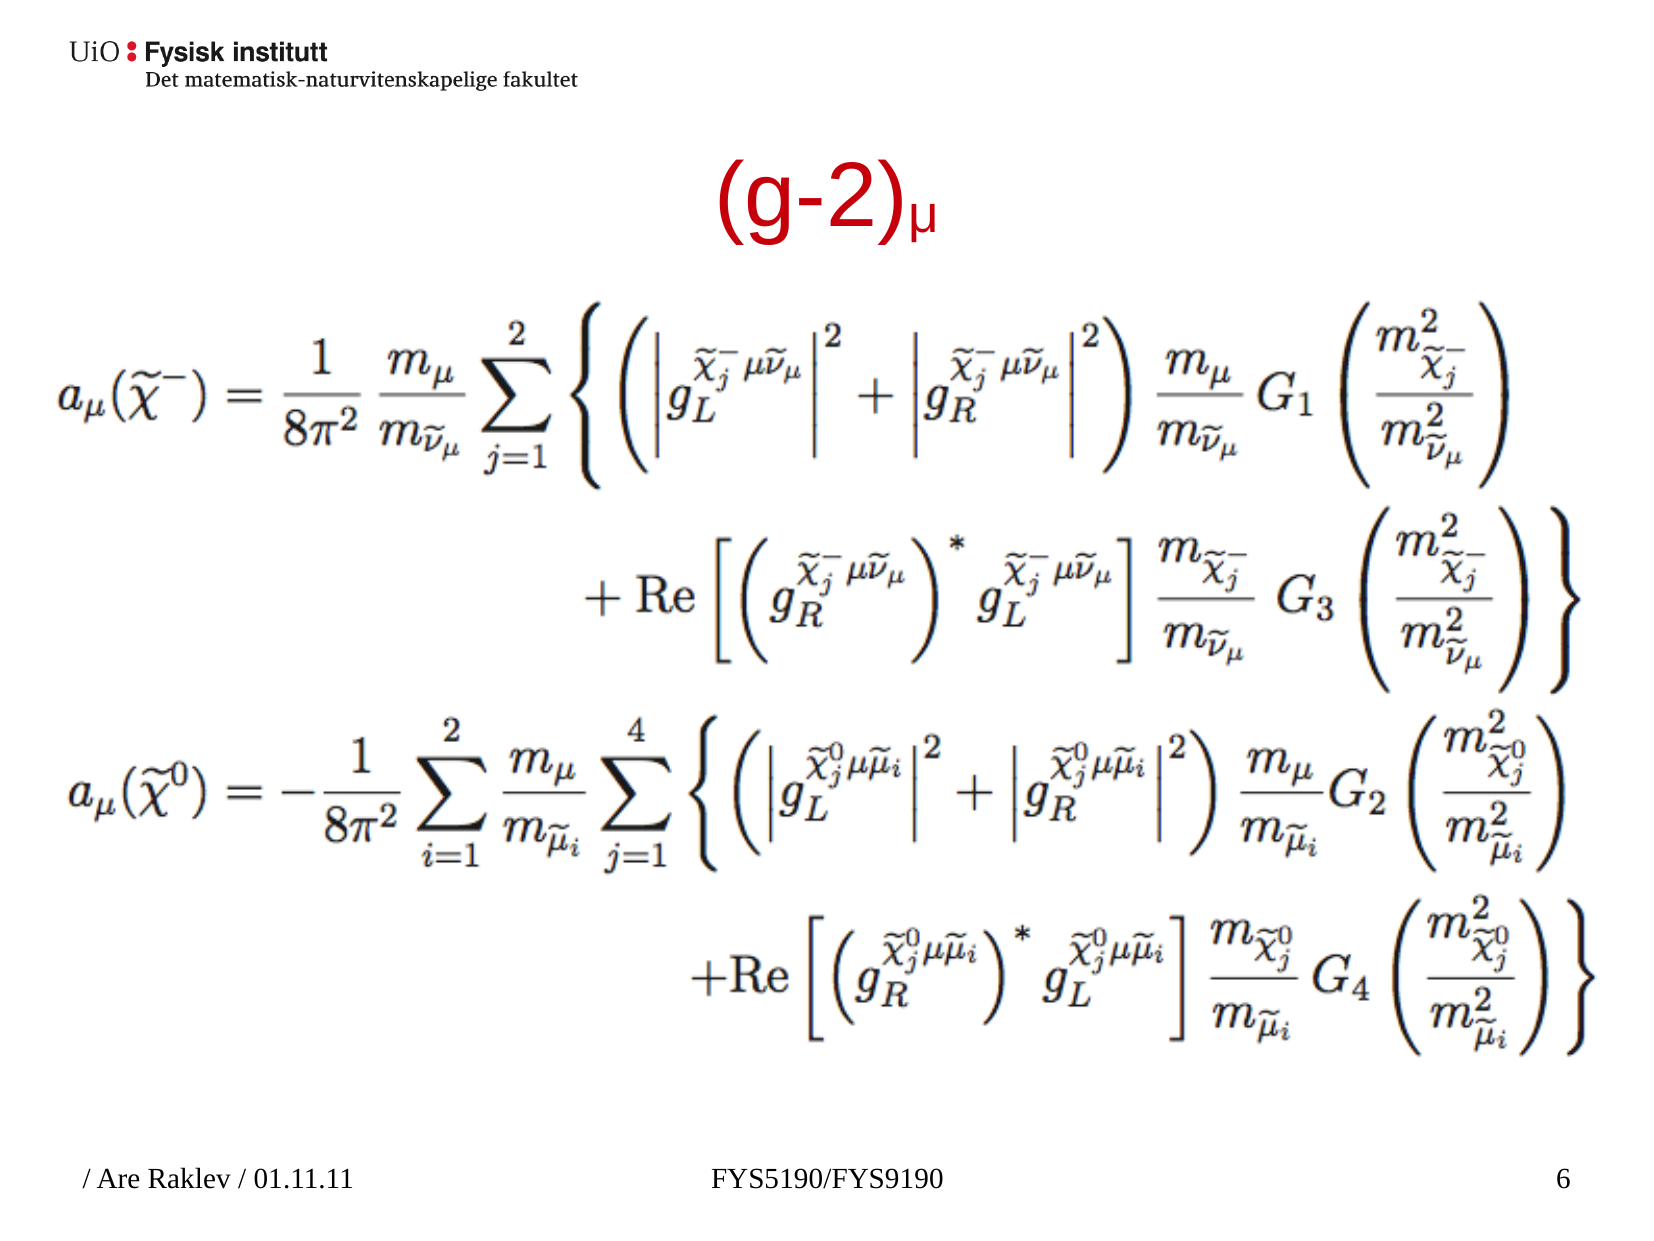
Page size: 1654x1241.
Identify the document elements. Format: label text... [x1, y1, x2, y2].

picture [20, 291, 1597, 1076]
picture [68, 37, 581, 93]
title (g-2)μ [82, 90, 1571, 291]
